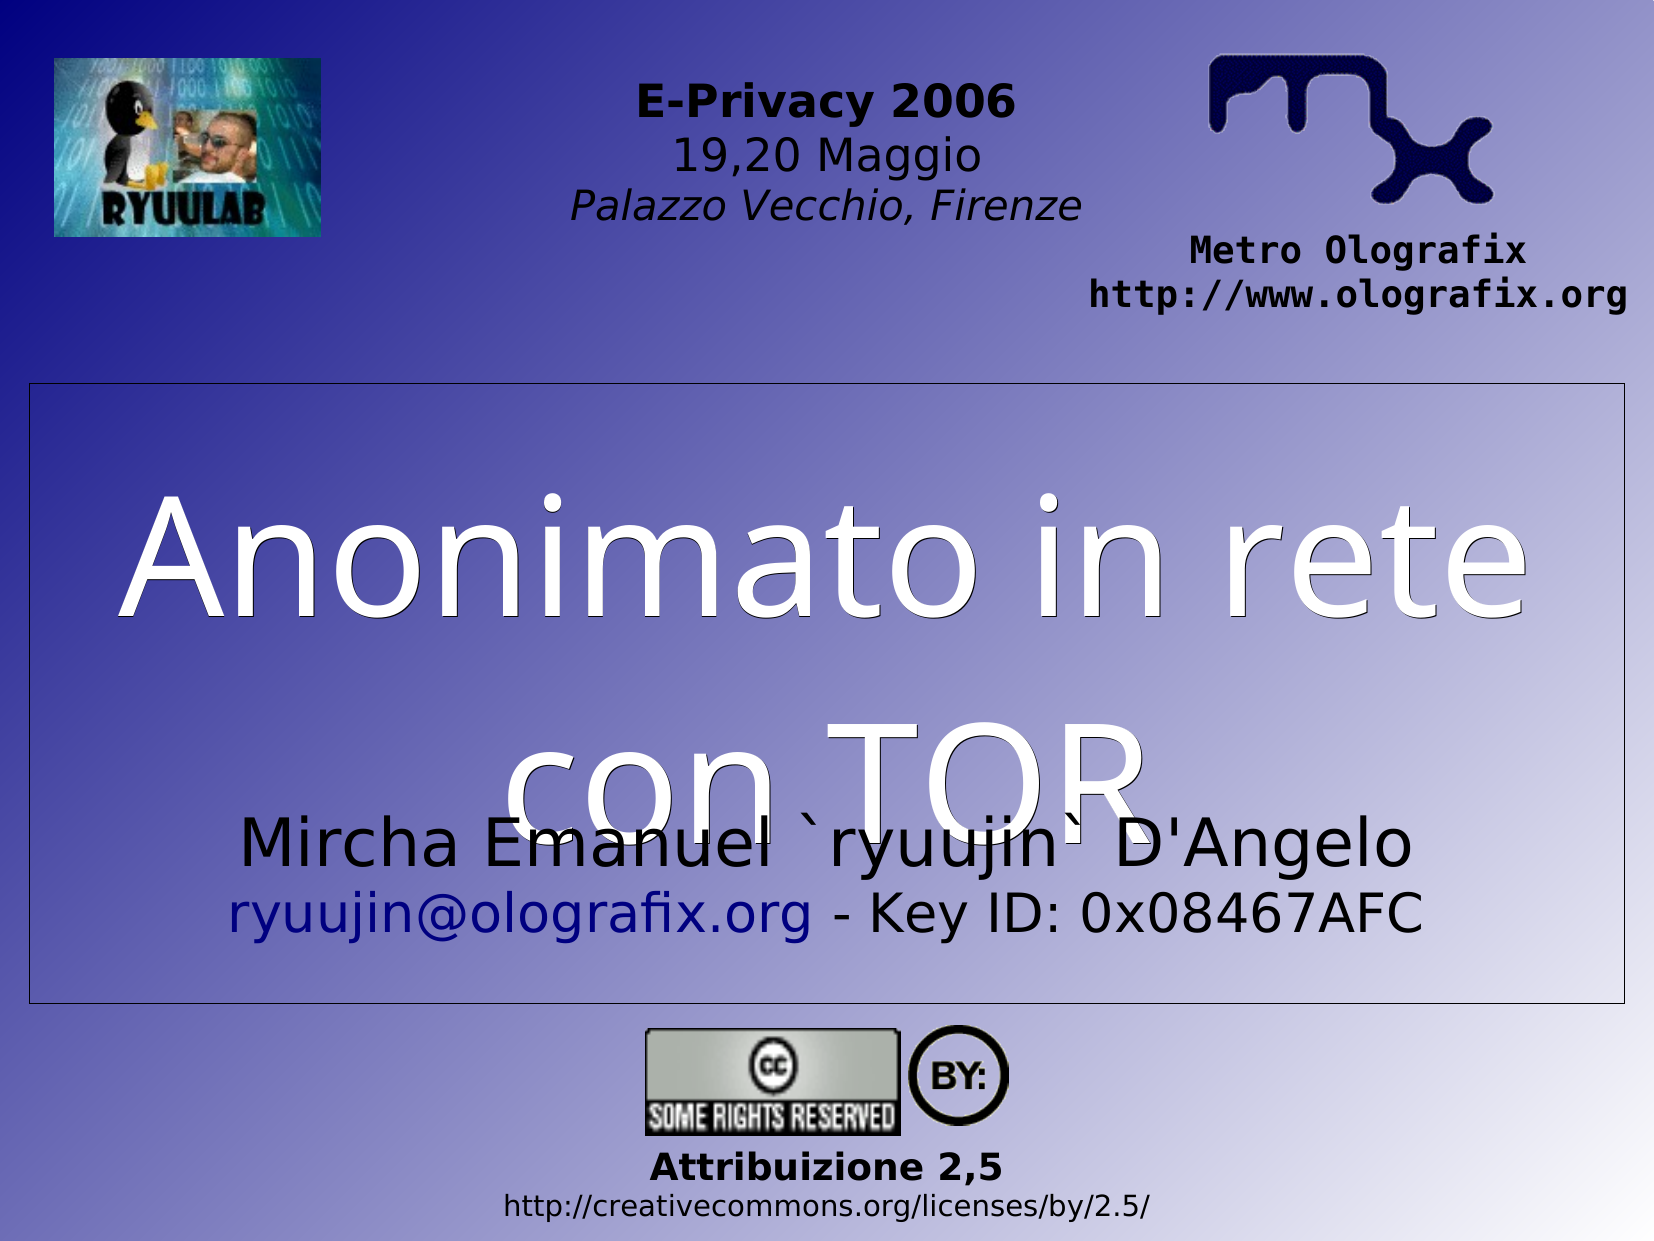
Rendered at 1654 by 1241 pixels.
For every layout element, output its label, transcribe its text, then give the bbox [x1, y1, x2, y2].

picture [1198, 29, 1512, 67]
text_box E-Privacy 2006 19,20 Maggio Palazzo Vecchio, Firenze [0, 67, 1654, 238]
picture [301, 58, 321, 67]
picture [908, 1025, 1009, 1126]
text_box Mircha Emanuel `ryuujin` D'Angelo ryuujin@olografix.org - Key ID: 0x08467AFC [147, 797, 1506, 953]
text_box Anonimato in rete con TOR [0, 430, 1654, 806]
picture [645, 1028, 901, 1137]
text_box Metro Olografix http://www.olografix.org [1062, 238, 1654, 324]
picture [54, 58, 284, 67]
text_box Attribuizione 2,5 http://creativecommons.org/licenses/by/2.5/ [0, 1138, 1654, 1232]
